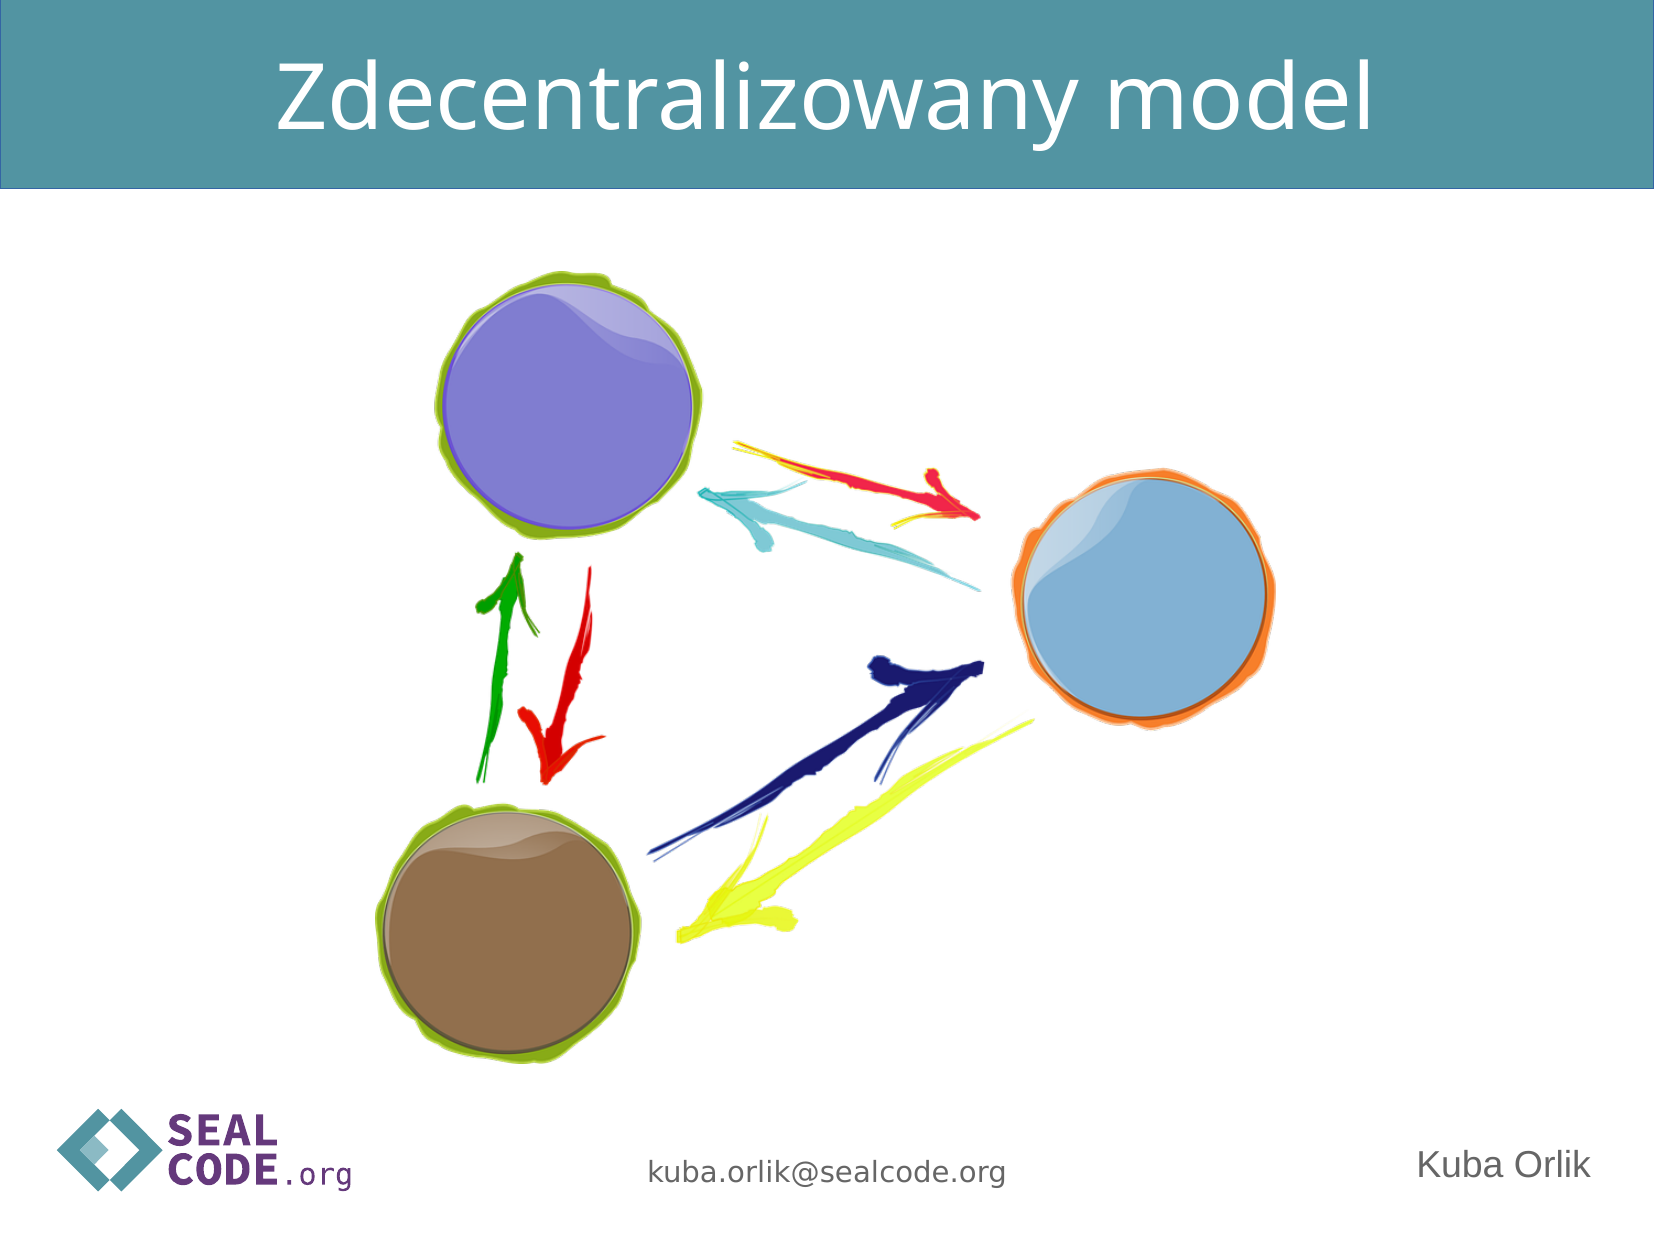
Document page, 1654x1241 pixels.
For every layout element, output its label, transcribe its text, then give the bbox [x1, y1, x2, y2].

title Zdecentralizowany model [82, 0, 1571, 190]
picture [375, 271, 1276, 1065]
